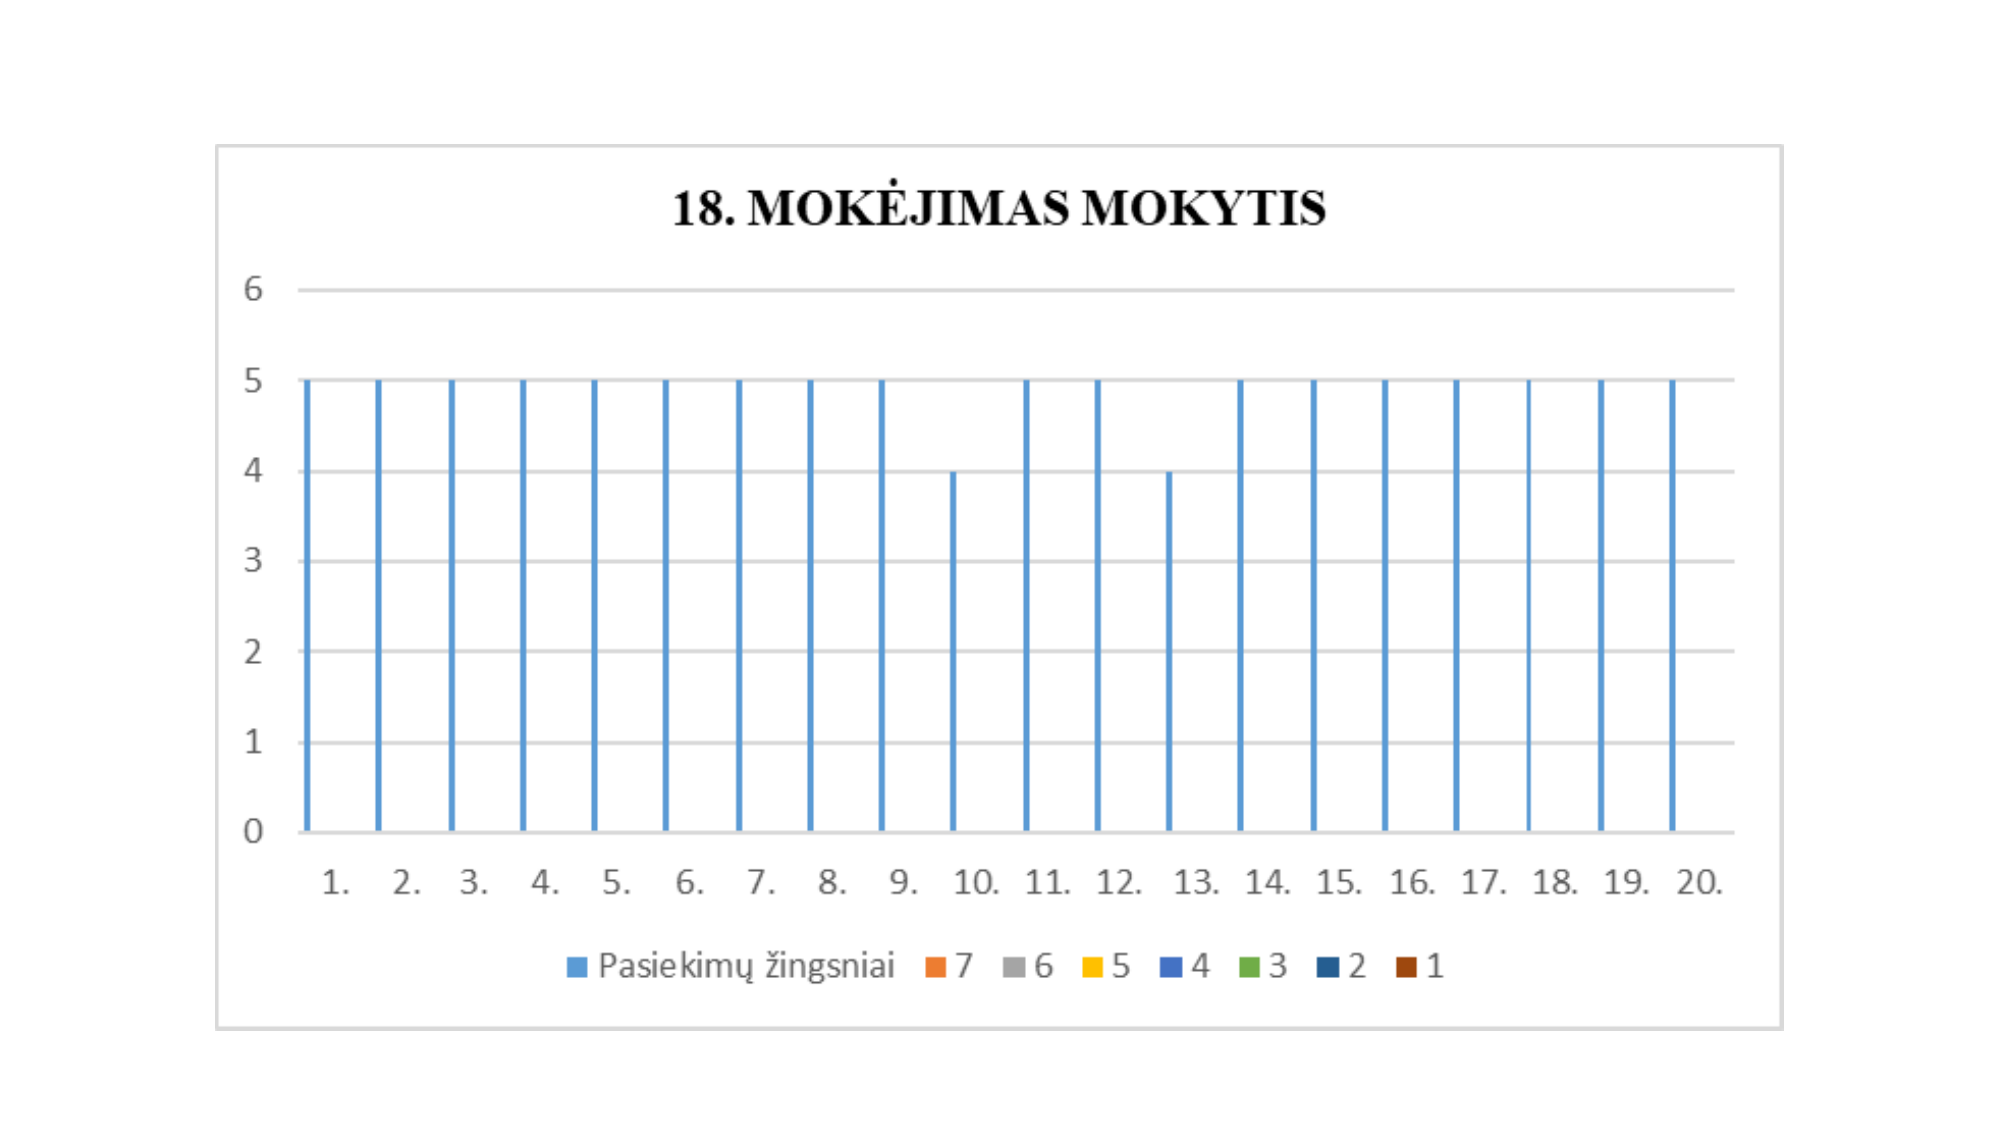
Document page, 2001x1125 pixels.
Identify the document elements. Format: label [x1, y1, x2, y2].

picture [215, 144, 1784, 1031]
